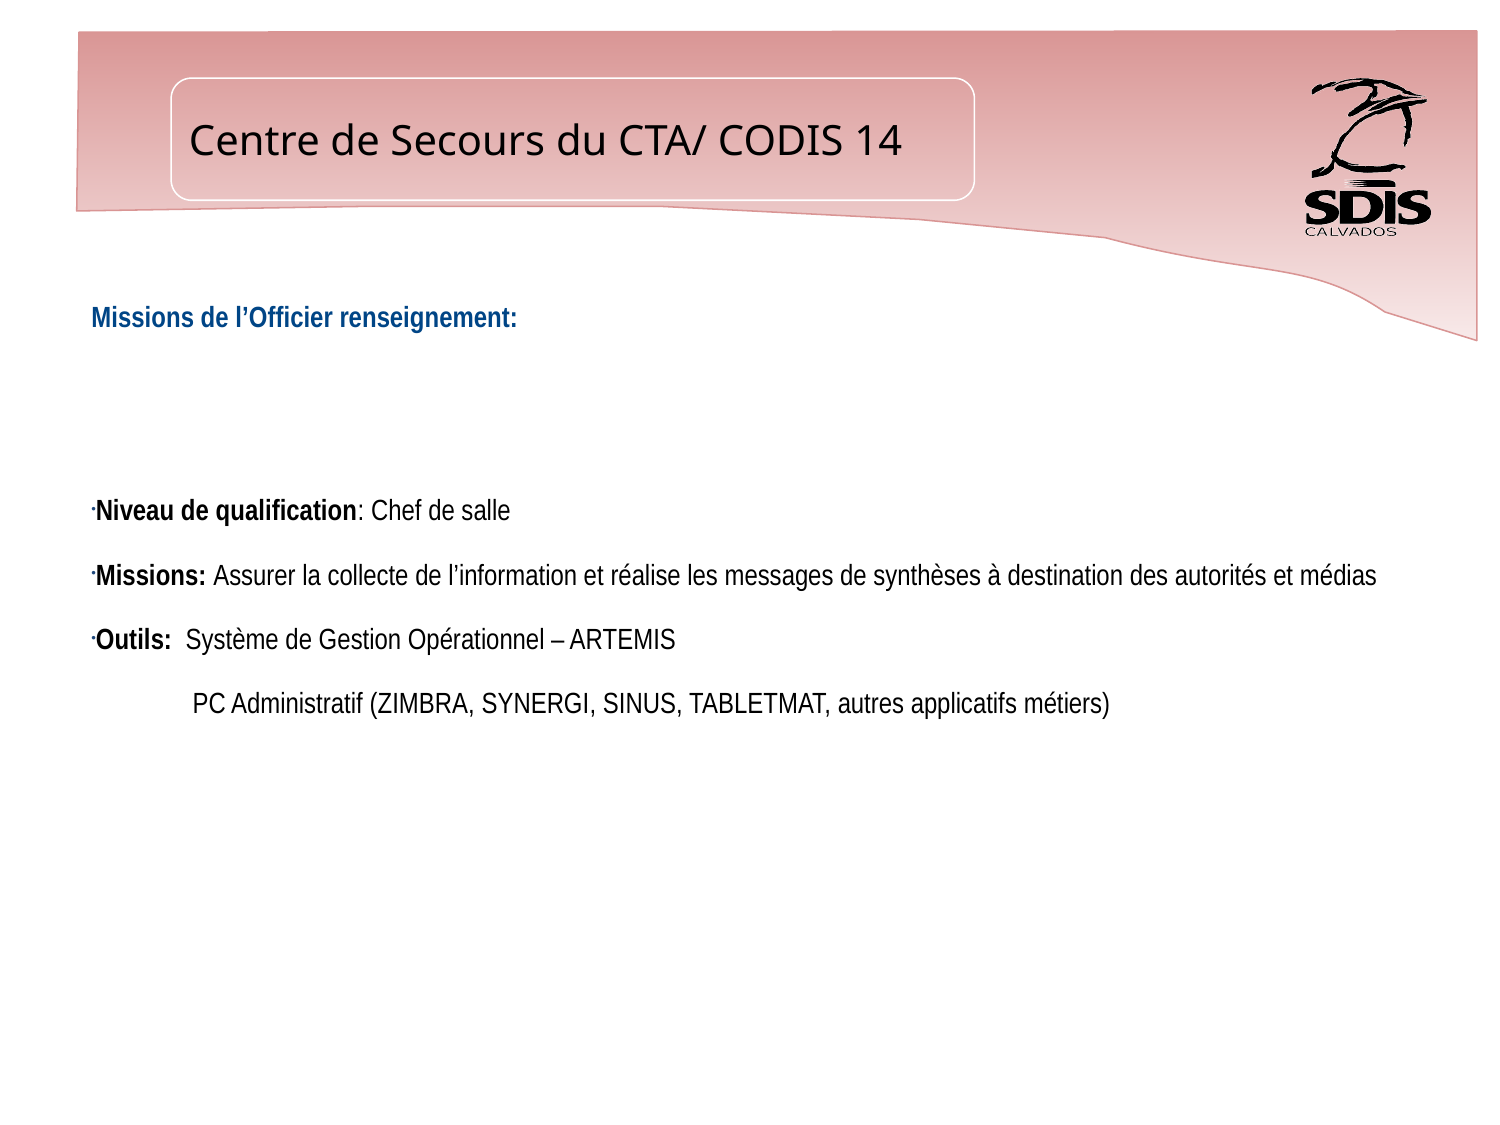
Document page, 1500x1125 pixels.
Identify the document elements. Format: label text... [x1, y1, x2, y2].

list Missions de l’Officier renseignement: Niveau de qualification: Chef de salle Missions: Assurer la collecte de l’information et réalise les messages de synthèses à destination des autorités et médias Outils: Système de Gestion Opérationnel – ARTEMIS PC Administratif (ZIMBRA, SYNERGI, SINUS, TABLETMAT, autres applicatifs métiers) [76, 290, 1427, 1059]
text_box [76, 30, 1477, 341]
text_box Centre de Secours du CTA/ CODIS 14 [171, 78, 975, 201]
picture [1305, 78, 1431, 236]
